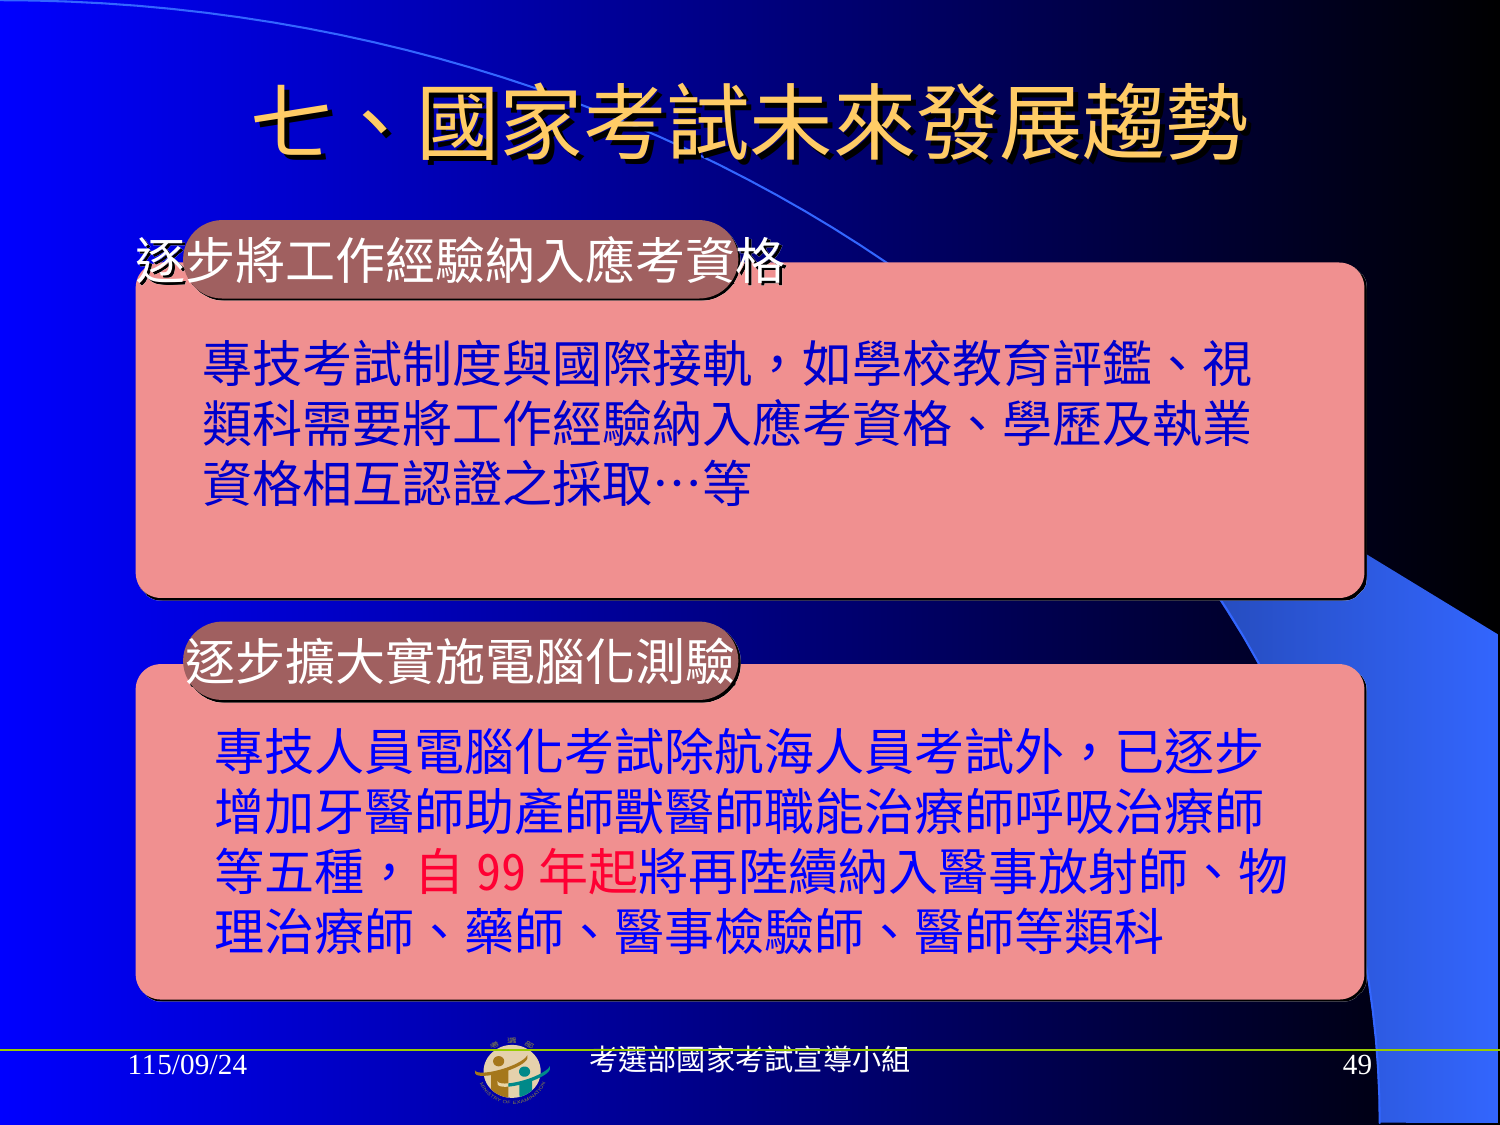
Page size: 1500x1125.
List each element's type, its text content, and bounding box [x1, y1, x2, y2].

text_box 七、國家考試未來發展趨勢 [212, 62, 1288, 178]
text_box 逐步擴大實施電腦化測驗 [183, 621, 739, 700]
text_box 專技考試制度與國際接軌，如學校教育評鑑、視類科需要將工作經驗納入應考資格、學歷及執業資格相互認證之採取…等 [187, 324, 1313, 521]
text_box 專技人員電腦化考試除航海人員考試外，已逐步增加牙醫師助產師獸醫師職能治療師呼吸治療師等五種，自99年起將再陸續納入醫事放射師、物理治療師、藥師、醫事檢驗師、醫師等類科 [200, 712, 1313, 1028]
text_box [762, 268, 776, 278]
text_box 逐步將工作經驗納入應考資格 [183, 220, 739, 299]
text_box [135, 664, 1365, 1000]
text_box [135, 262, 1365, 598]
